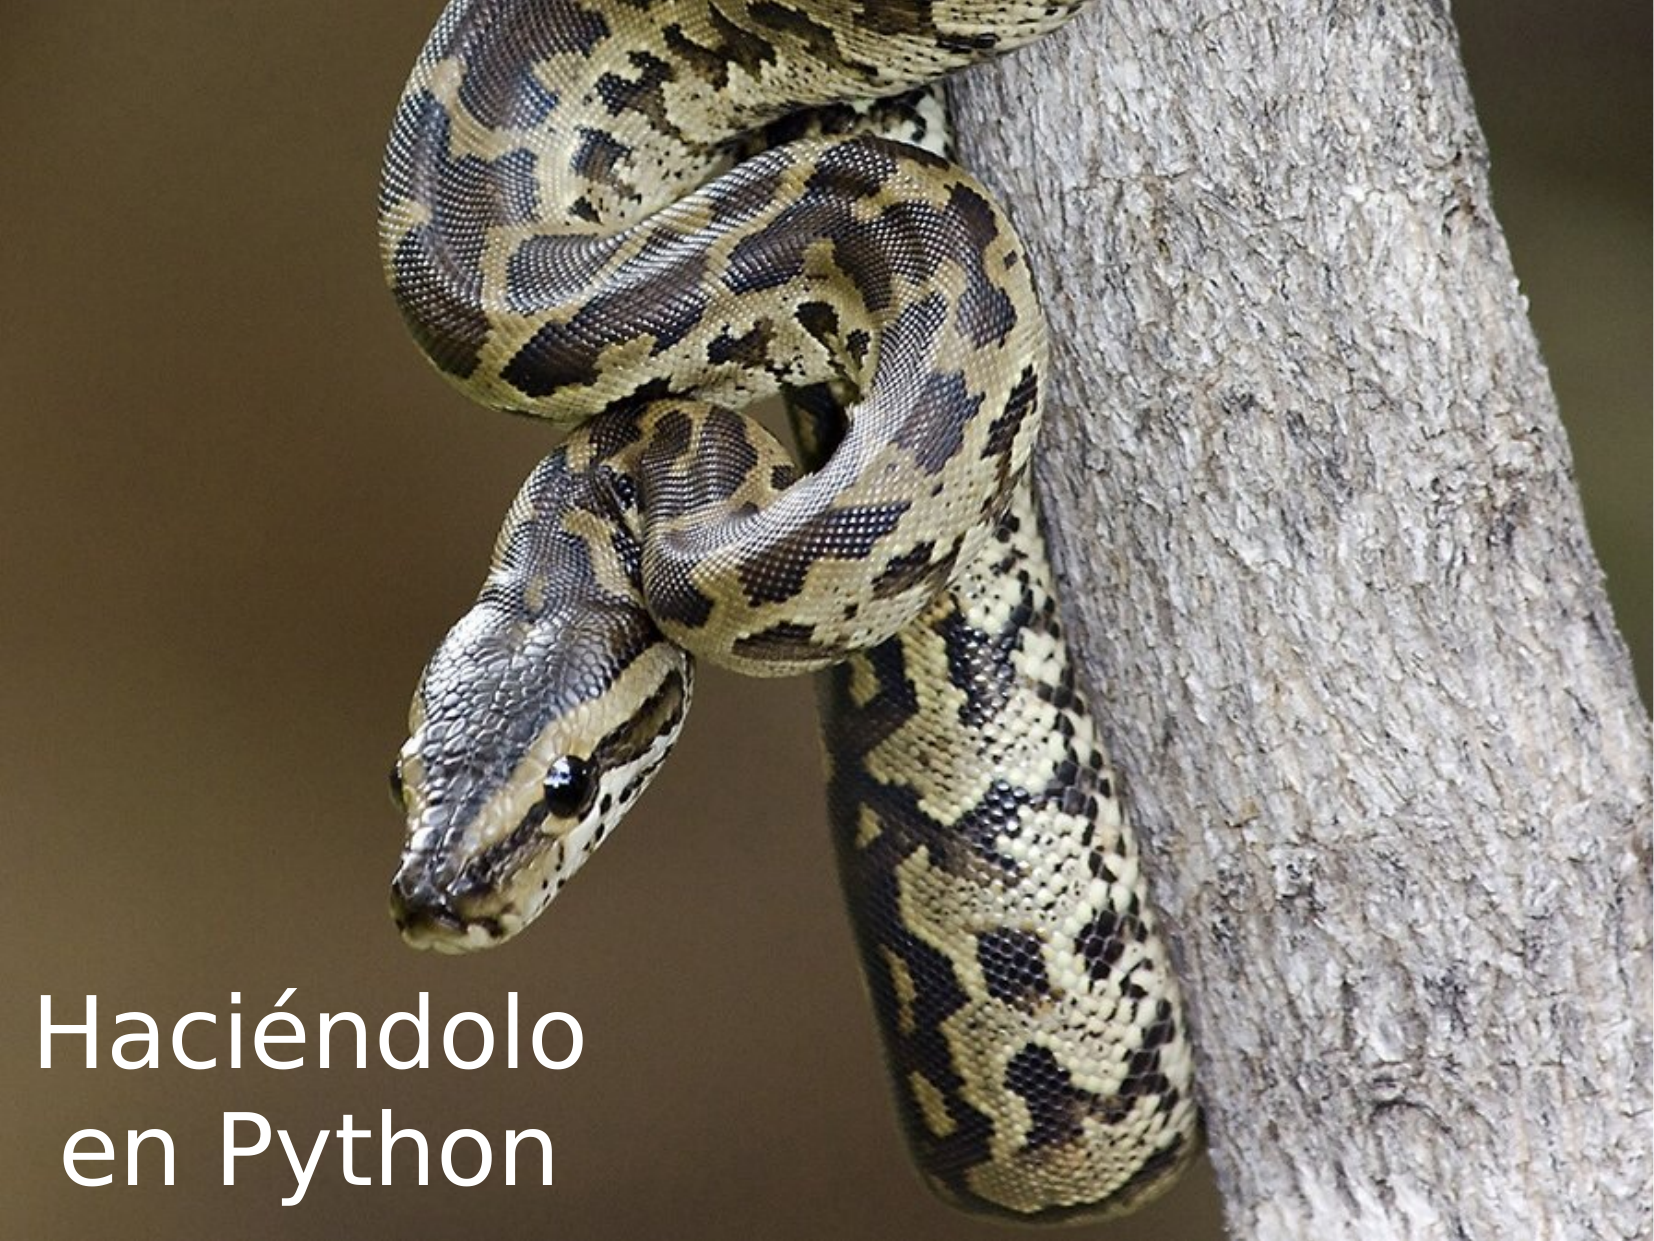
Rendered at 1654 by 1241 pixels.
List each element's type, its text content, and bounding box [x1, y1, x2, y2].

picture [0, 0, 1654, 1241]
title Haciéndolo en Python [0, 944, 739, 1241]
